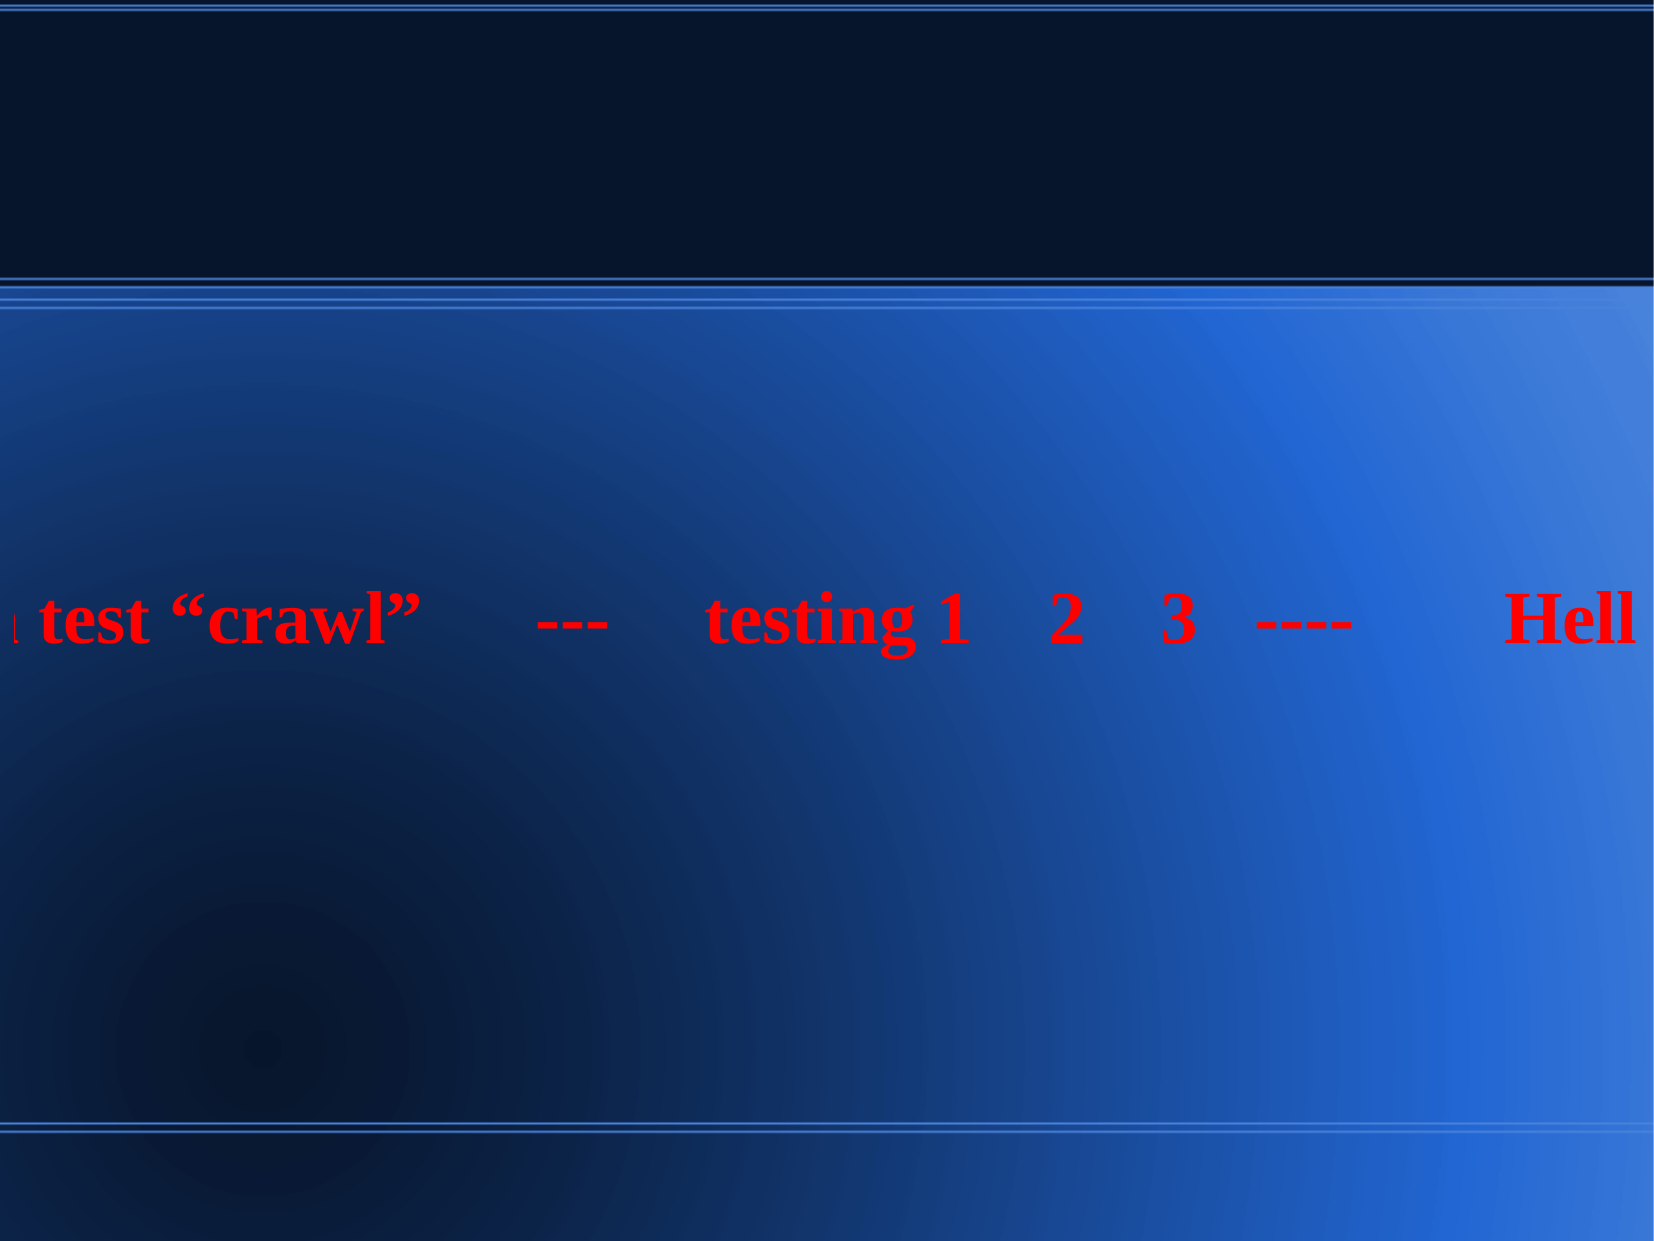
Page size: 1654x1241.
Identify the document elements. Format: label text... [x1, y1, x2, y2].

text_box This is a test “crawl” --- testing 1 2 3 ---- Hellooooooo [0, 525, 1654, 713]
picture [0, 713, 1654, 1241]
picture [0, 0, 1654, 525]
